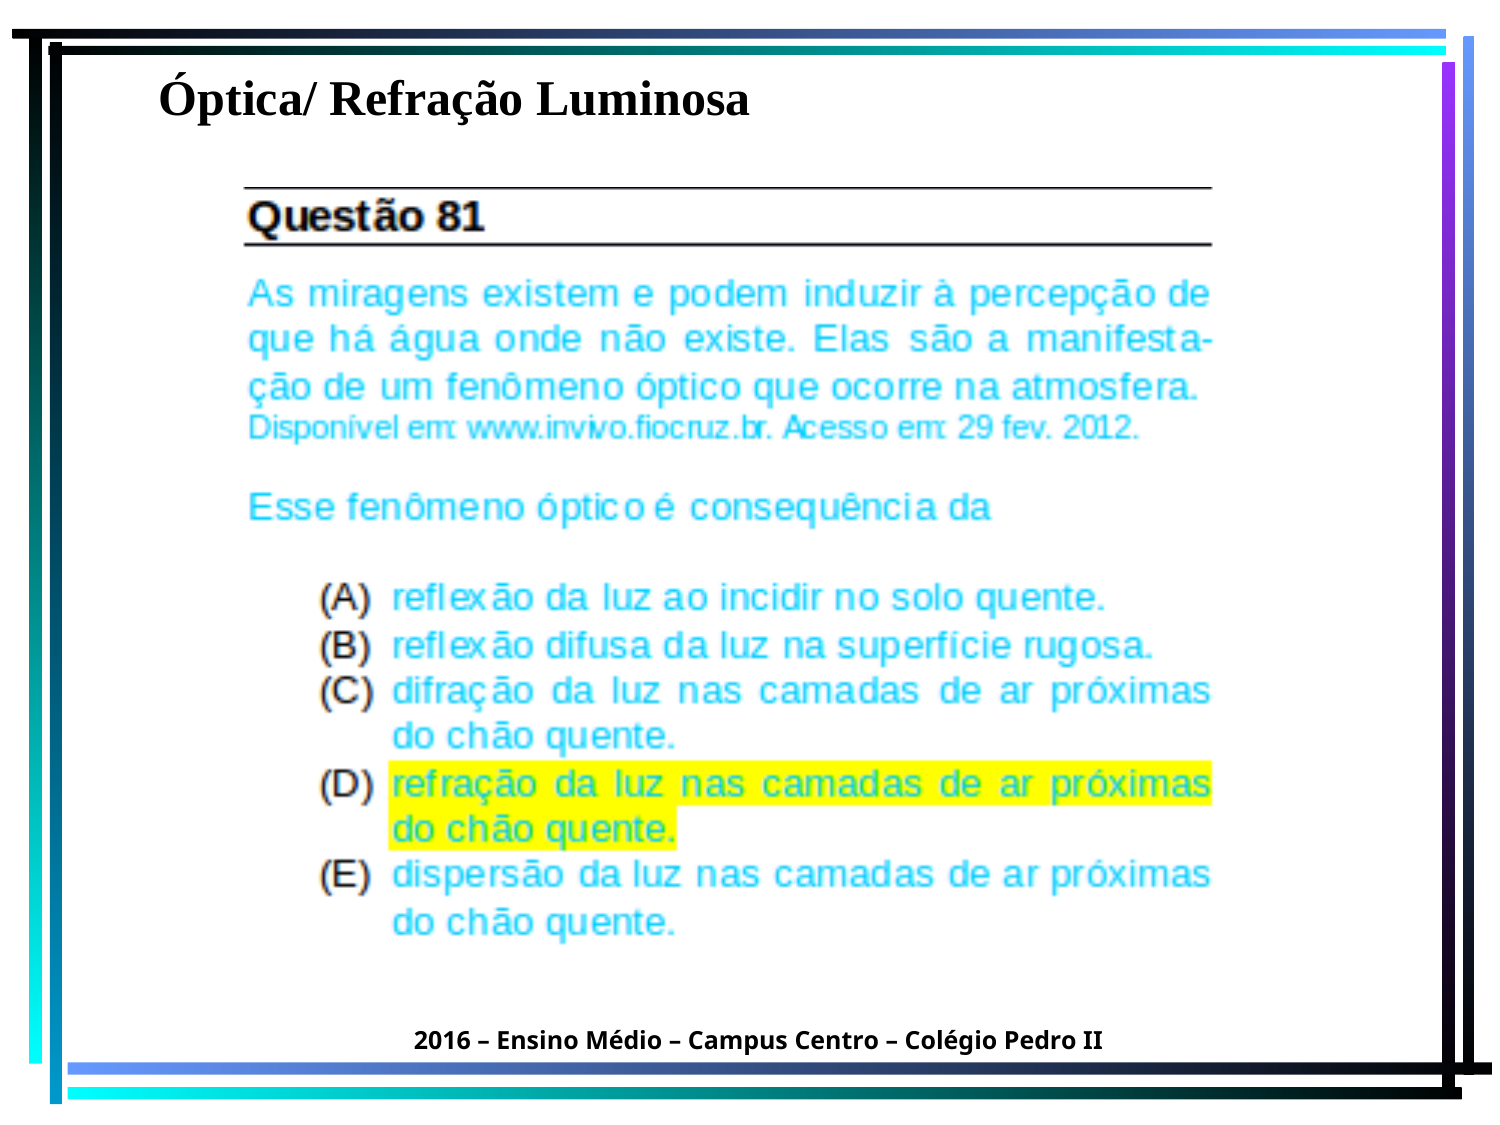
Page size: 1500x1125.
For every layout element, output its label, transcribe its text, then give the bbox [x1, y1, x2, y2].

title Óptica/ Refração Luminosa [94, 59, 815, 142]
picture [0, 0, 1500, 1125]
text_box 2016 – Ensino Médio – Campus Centro – Colégio Pedro II [399, 1018, 1119, 1064]
